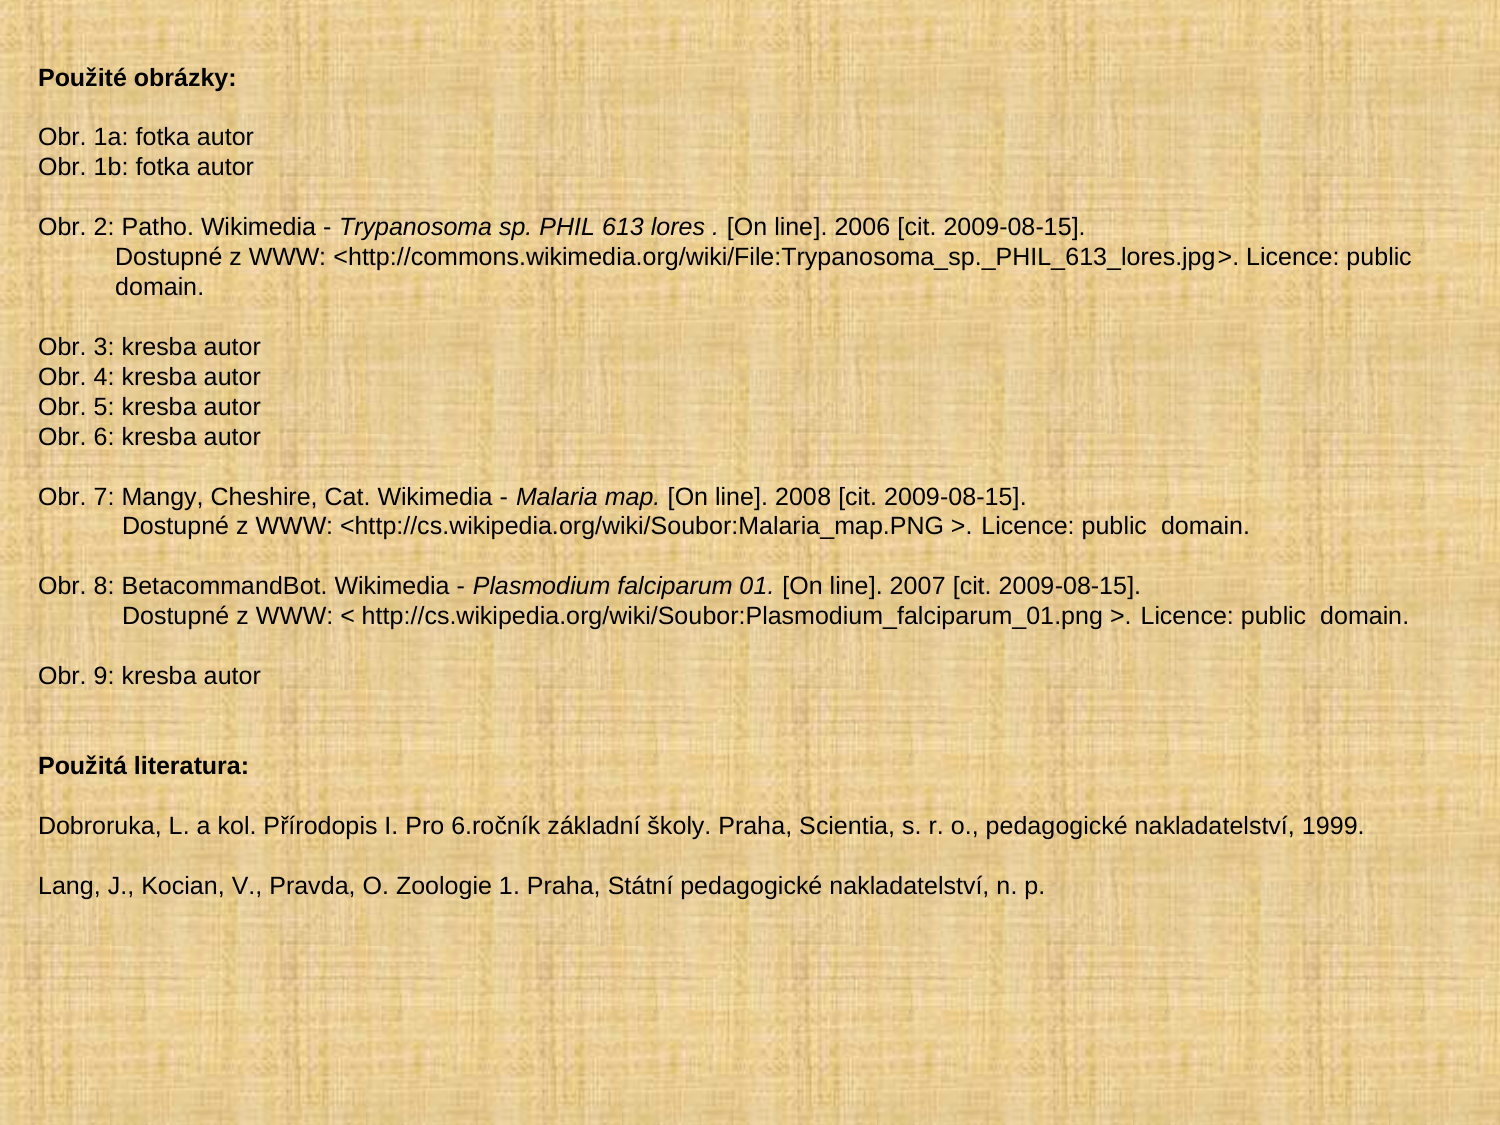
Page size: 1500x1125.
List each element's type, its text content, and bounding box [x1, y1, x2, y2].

picture [0, 0, 1500, 1125]
text_box Použité obrázky: Obr. 1a: fotka autor Obr. 1b: fotka autor Obr. 2: Patho. Wikimedia - Trypanosoma sp. PHIL 613 lores . [On line]. 2006 [cit. 2009-08-15]. Dostupné z WWW: <http://commons.wikimedia.org/wiki/File:Trypanosoma_sp._PHIL_613_lores.jpg>. Licence: public domain. Obr. 3: kresba autor Obr. 4: kresba autor Obr. 5: kresba autor Obr. 6: kresba autor Obr. 7: Mangy, Cheshire, Cat. Wikimedia - Malaria map. [On line]. 2008 [cit. 2009-08-15]. Dostupné z WWW: <http://cs.wikipedia.org/wiki/Soubor:Malaria_map.PNG >. Licence: public domain. Obr. 8: BetacommandBot. Wikimedia - Plasmodium falciparum 01. [On line]. 2007 [cit. 2009-08-15]. Dostupné z WWW: < http://cs.wikipedia.org/wiki/Soubor:Plasmodium_falciparum_01.png >. Licence: public domain. Obr. 9: kresba autor Použitá literatura: Dobroruka, L. a kol. Přírodopis I. Pro 6.ročník základní školy. Praha, Scientia, s. r. o., pedagogické nakladatelství, 1999. Lang, J., Kocian, V., Pravda, O. Zoologie 1. Praha, Státní pedagogické nakladatelství, n. p. [23, 23, 1477, 1073]
